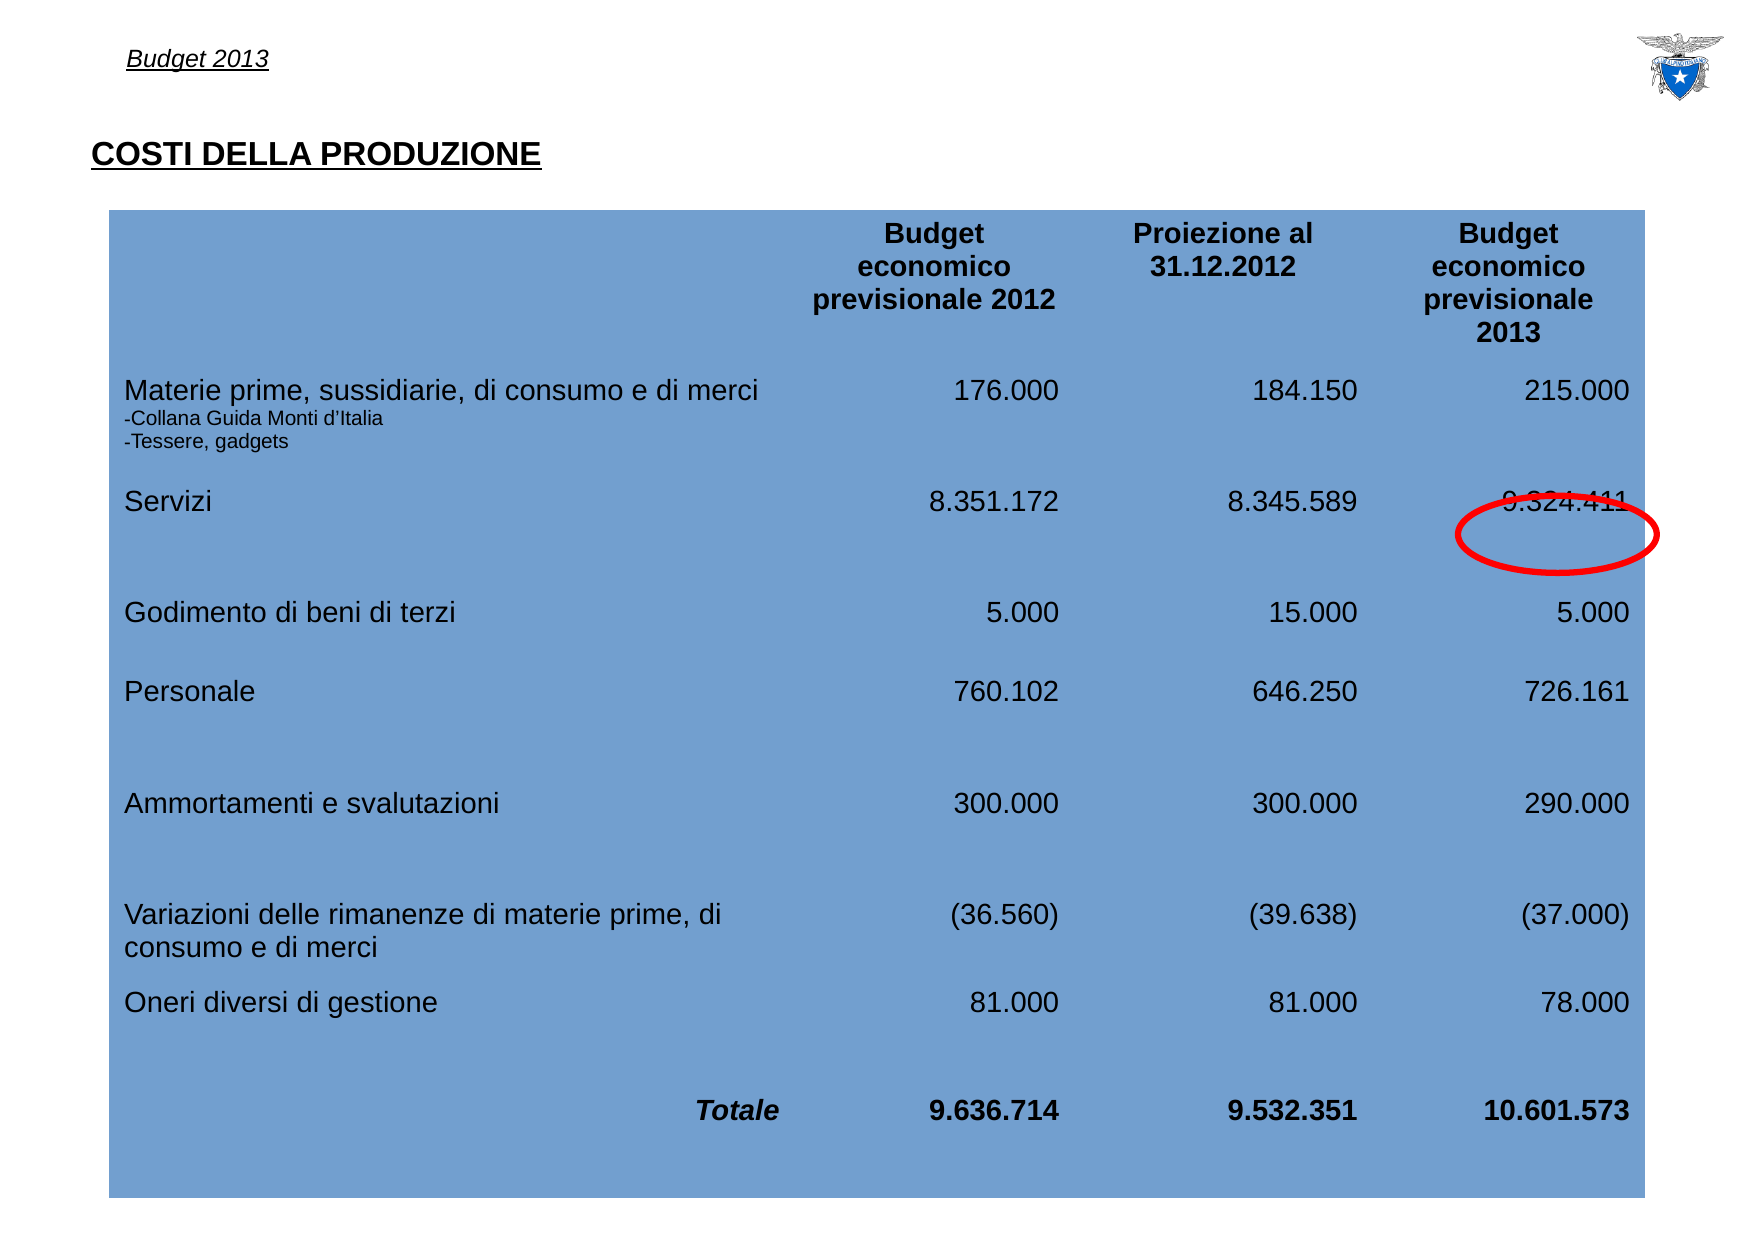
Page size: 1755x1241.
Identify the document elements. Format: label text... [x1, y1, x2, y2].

table_cell 215.000 [1373, 366, 1645, 477]
table_cell 9.532.351 [1074, 1086, 1373, 1198]
table_cell (39.638) [1074, 891, 1373, 978]
table_cell 176.000 [795, 366, 1074, 477]
table_cell 5.000 [1373, 589, 1645, 668]
table_cell 9.324.411 [1373, 477, 1645, 589]
table_cell 290.000 [1373, 779, 1645, 891]
table_cell 300.000 [1074, 779, 1373, 891]
table_header Budget economico previsionale 2012 [795, 210, 1074, 366]
table_cell Godimento di beni di terzi [109, 589, 795, 668]
table_cell 9.324.411 [1462, 499, 1645, 569]
text_box Budget 2013 [50, 35, 346, 82]
table_cell 760.102 [795, 668, 1074, 779]
table_header Budget economico previsionale 2013 [1373, 210, 1645, 366]
table_cell Oneri diversi di gestione [109, 978, 795, 1086]
table_cell 8.345.589 [1074, 477, 1373, 589]
text_box COSTI DELLA PRODUZIONE [73, 123, 571, 182]
table_cell Variazioni delle rimanenze di materie prime, di consumo e di merci [109, 891, 795, 978]
table_cell Ammortamenti e svalutazioni [109, 779, 795, 891]
table_cell 10.601.573 [1373, 1086, 1645, 1198]
table_cell 5.000 [795, 589, 1074, 668]
table_cell (37.000) [1373, 891, 1645, 978]
table_cell 9.636.714 [795, 1086, 1074, 1198]
table_cell 15.000 [1074, 589, 1373, 668]
table_cell 184.150 [1074, 366, 1373, 477]
table_cell (36.560) [795, 891, 1074, 978]
table_cell 81.000 [795, 978, 1074, 1086]
table_cell 300.000 [795, 779, 1074, 891]
table_cell 78.000 [1373, 978, 1645, 1086]
table_cell 81.000 [1074, 978, 1373, 1086]
table_cell 8.351.172 [795, 477, 1074, 589]
table_cell Personale [109, 668, 795, 779]
table_cell 726.161 [1373, 668, 1645, 779]
table_header [109, 210, 795, 366]
picture [1633, 29, 1728, 108]
table_cell 646.250 [1074, 668, 1373, 779]
table_header Proiezione al 31.12.2012 [1074, 210, 1373, 366]
table_cell Servizi [109, 477, 795, 589]
table_cell Materie prime, sussidiarie, di consumo e di merci Collana Guida Monti d’Italia Tessere, gadgets [109, 366, 795, 477]
table_cell Totale [109, 1086, 795, 1198]
